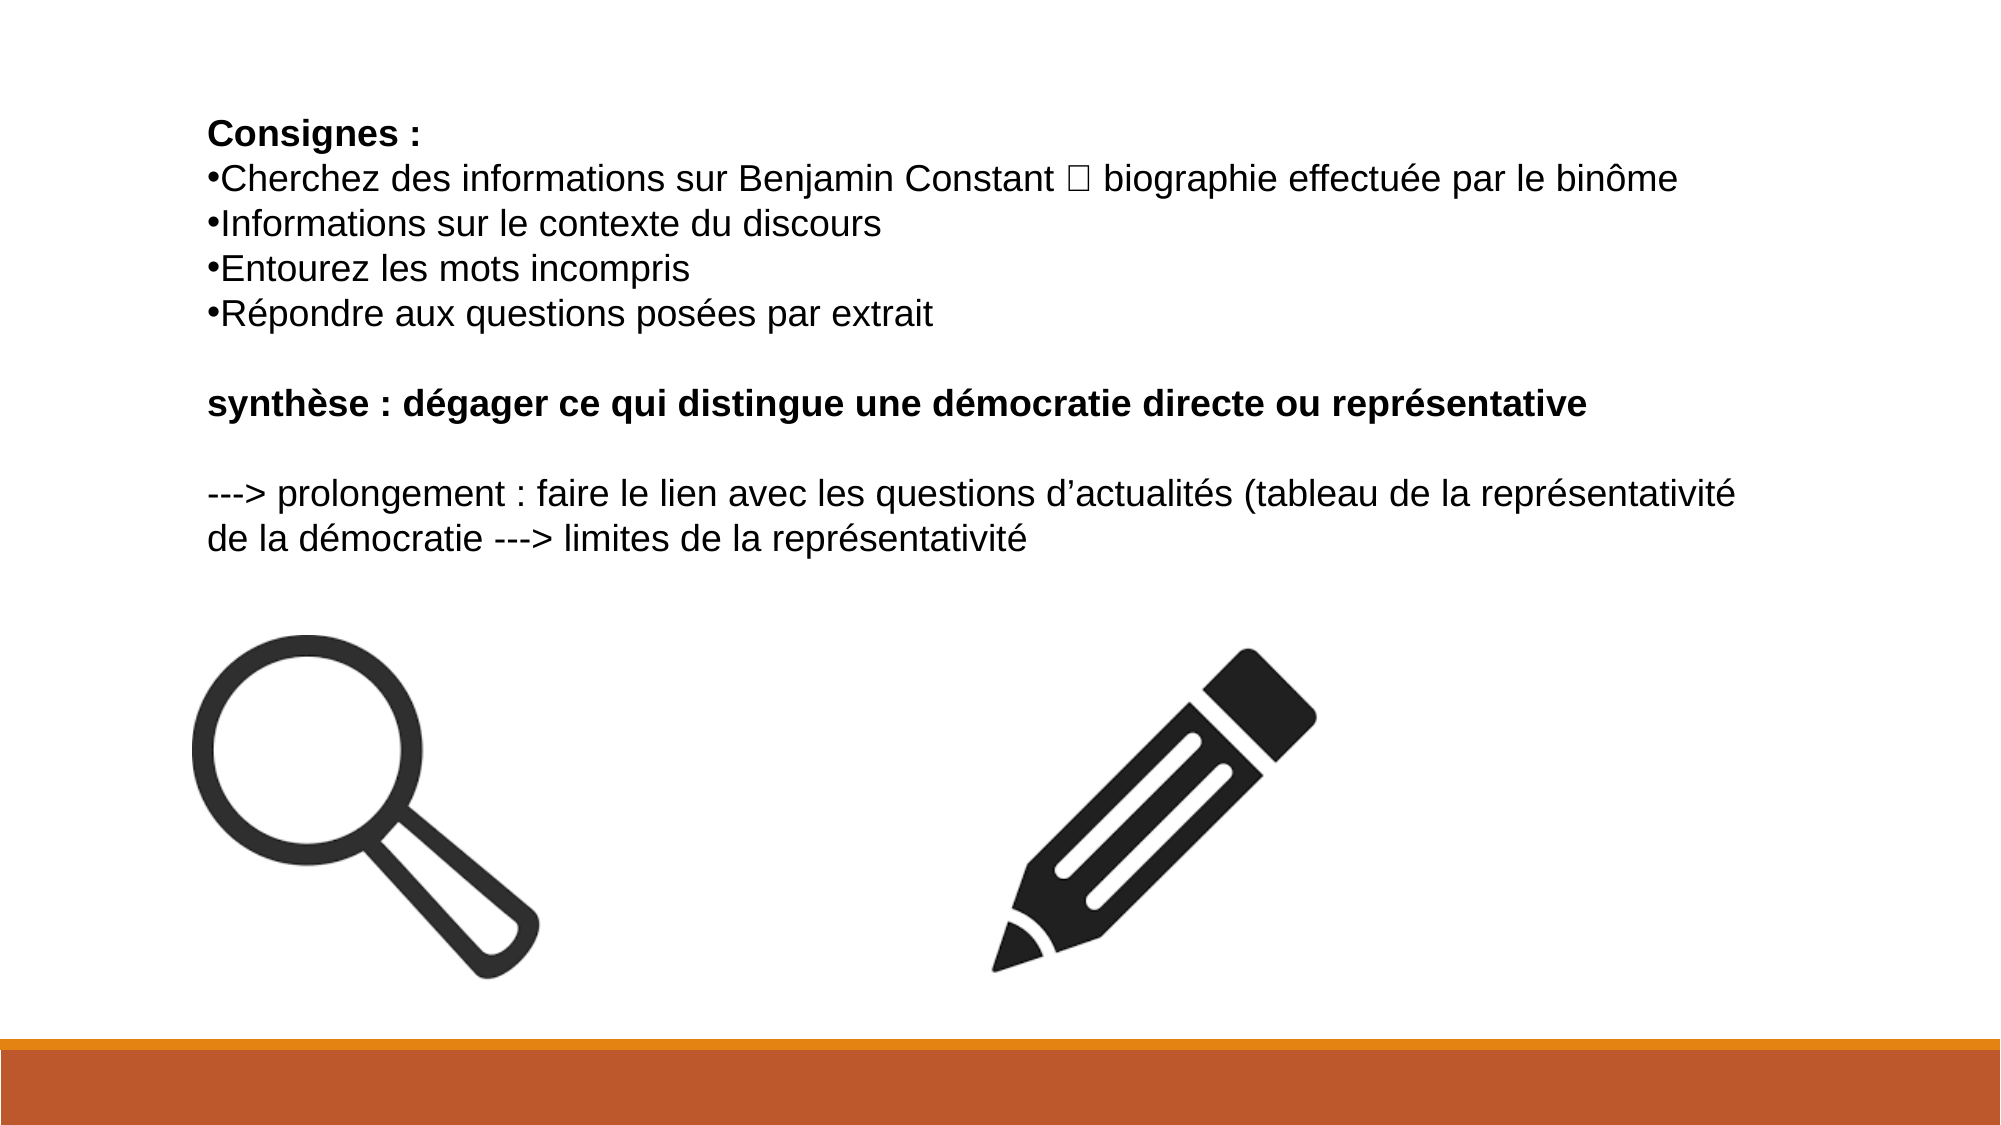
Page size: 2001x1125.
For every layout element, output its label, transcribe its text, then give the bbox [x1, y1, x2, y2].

text_box Consignes : Cherchez des informations sur Benjamin Constant  biographie effectuée par le binôme Informations sur le contexte du discours Entourez les mots incompris Répondre aux questions posées par extrait synthèse : dégager ce qui distingue une démocratie directe ou représentative ---> prolongement : faire le lien avec les questions d’actualités (tableau de la représentativité de la démocratie ---> limites de la représentativité [192, 102, 1766, 567]
picture [978, 635, 1331, 987]
picture [192, 635, 544, 987]
